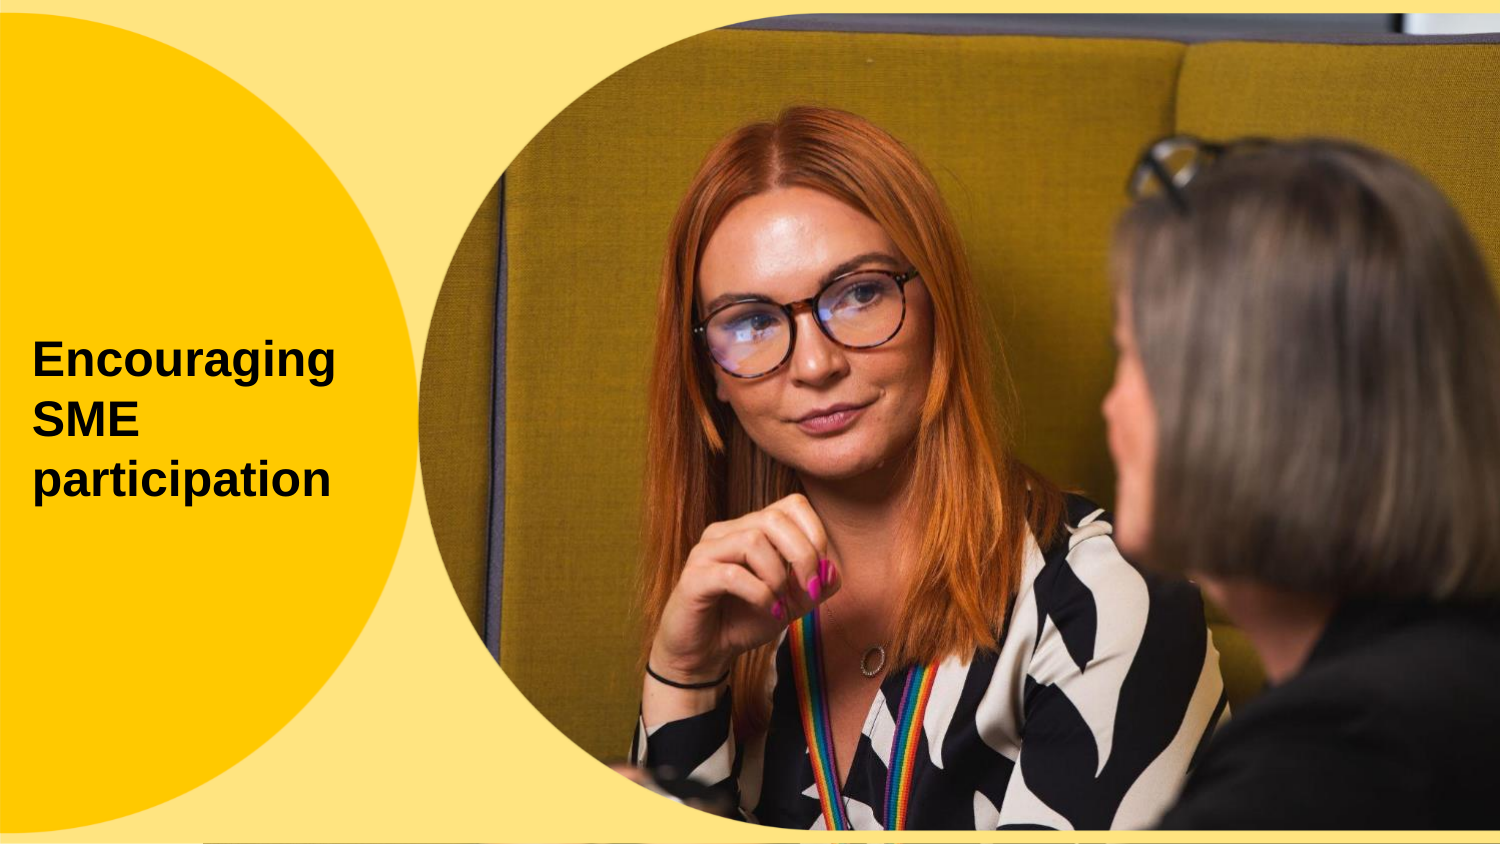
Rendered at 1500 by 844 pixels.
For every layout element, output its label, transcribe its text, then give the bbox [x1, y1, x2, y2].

title Encouraging SME participation [31, 304, 399, 530]
